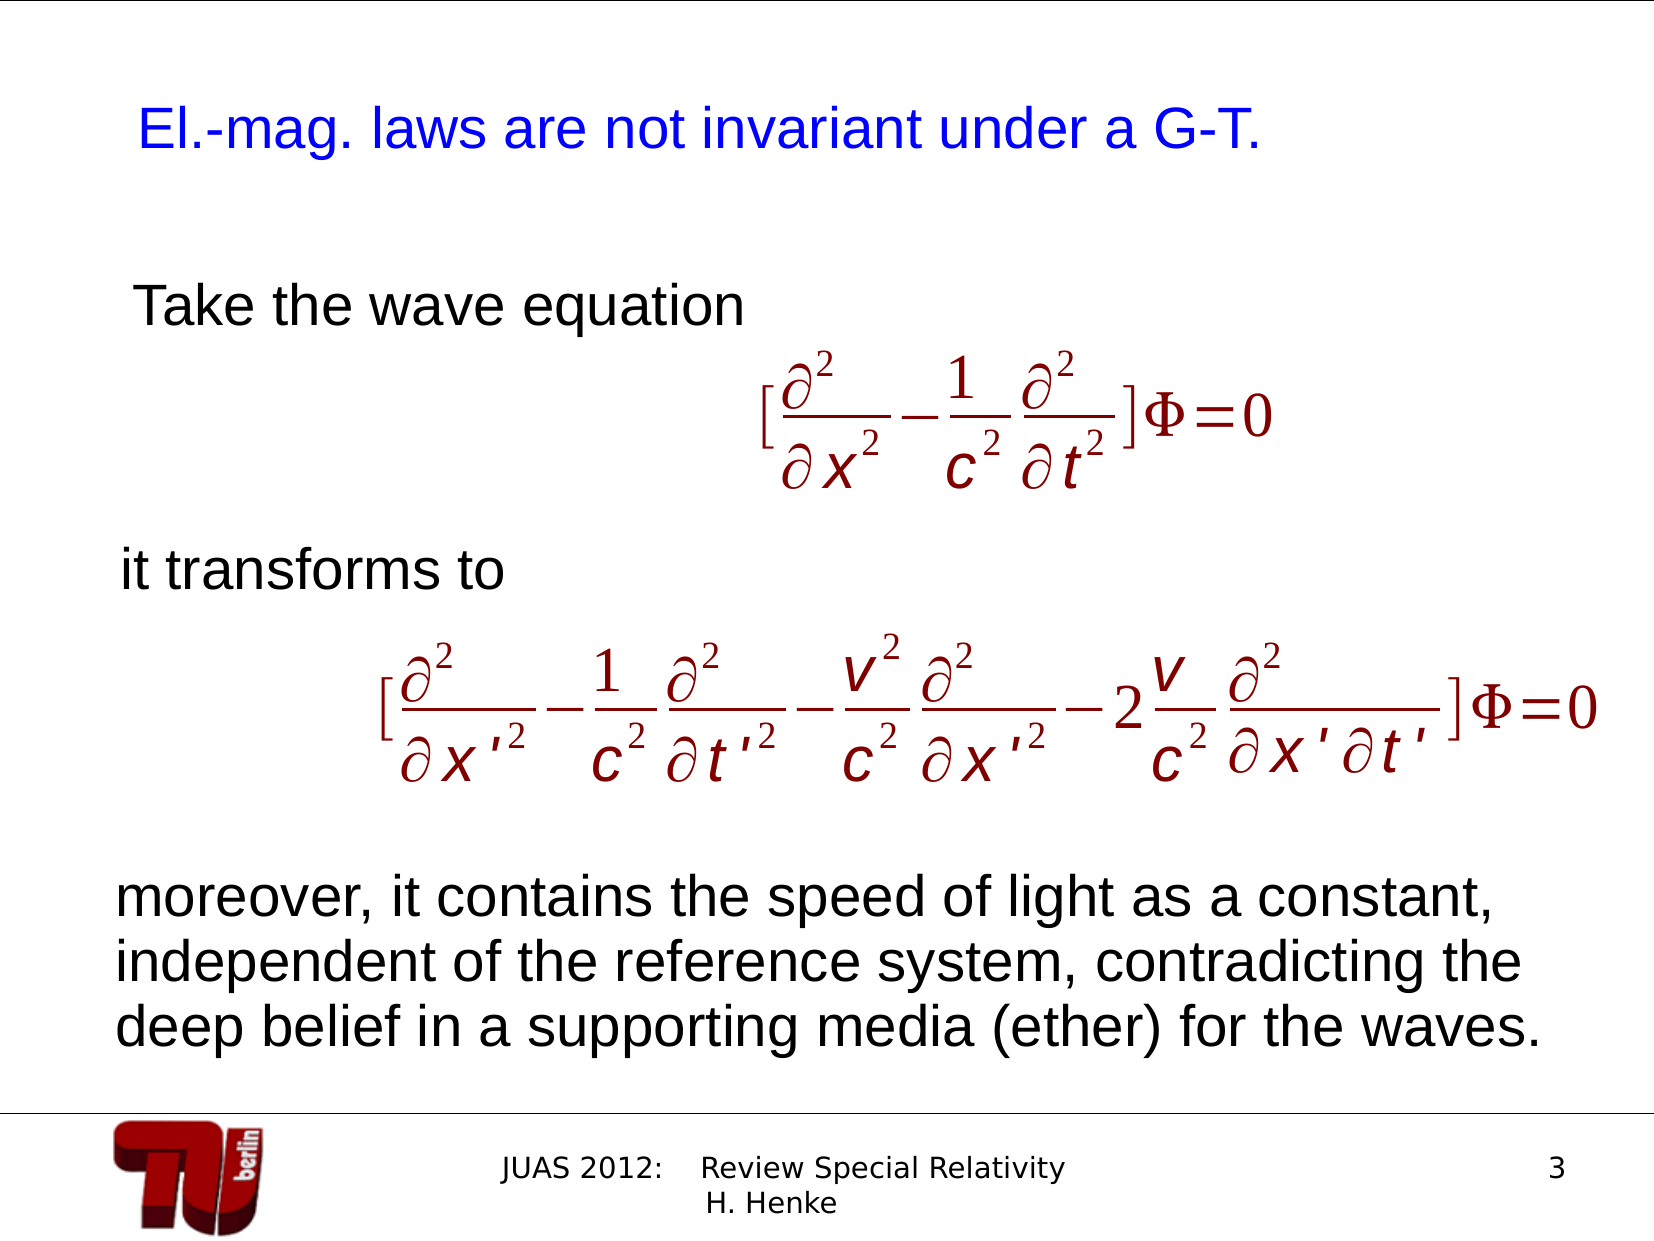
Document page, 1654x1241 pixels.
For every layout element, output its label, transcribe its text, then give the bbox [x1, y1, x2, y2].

text_box moreover, it contains the speed of light as a constant, independent of the reference system, contradicting the deep belief in a supporting media (ether) for the waves. [100, 856, 1585, 1066]
chart [371, 624, 1606, 795]
chart [752, 341, 1280, 502]
text_box El.-mag. laws are not invariant under a G-T. [123, 88, 1364, 169]
text_box it transforms to [105, 529, 755, 609]
text_box Take the wave equation [118, 265, 1359, 346]
picture [112, 1119, 265, 1238]
